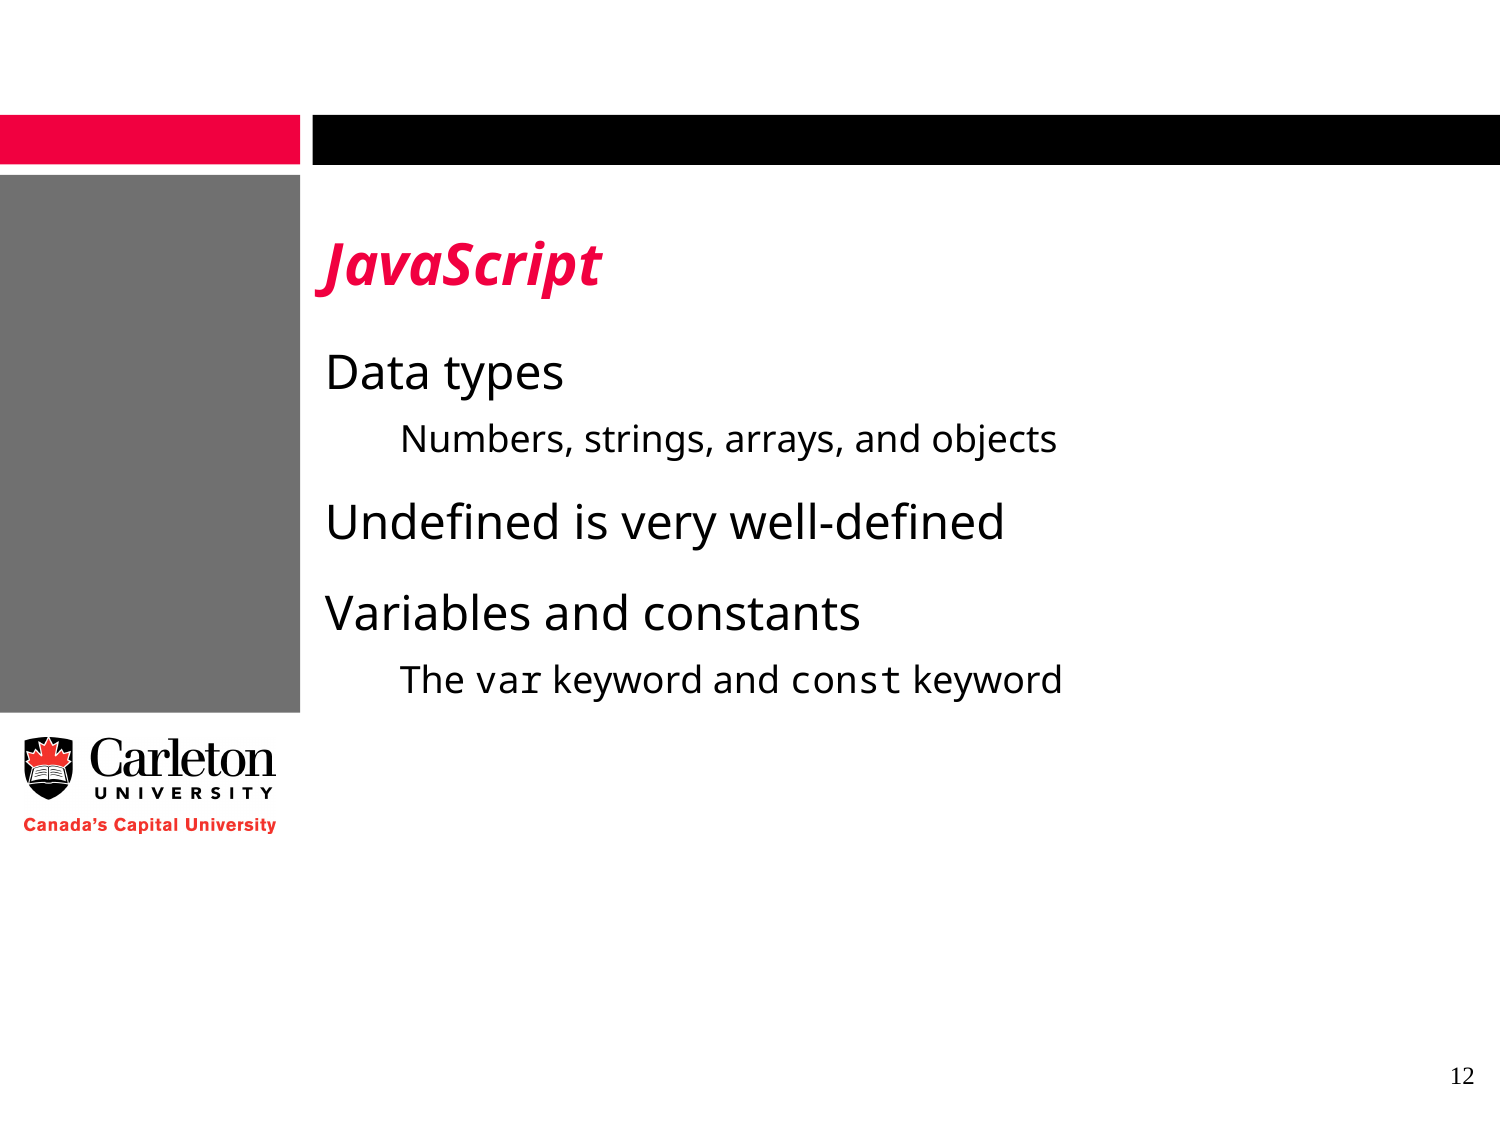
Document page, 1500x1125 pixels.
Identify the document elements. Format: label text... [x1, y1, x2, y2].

title JavaScript [324, 194, 1450, 324]
picture [24, 737, 276, 834]
list Data types Numbers, strings, arrays, and objects Undefined is very well-defined Variables and constants The var keyword and const keyword [324, 324, 1450, 1036]
